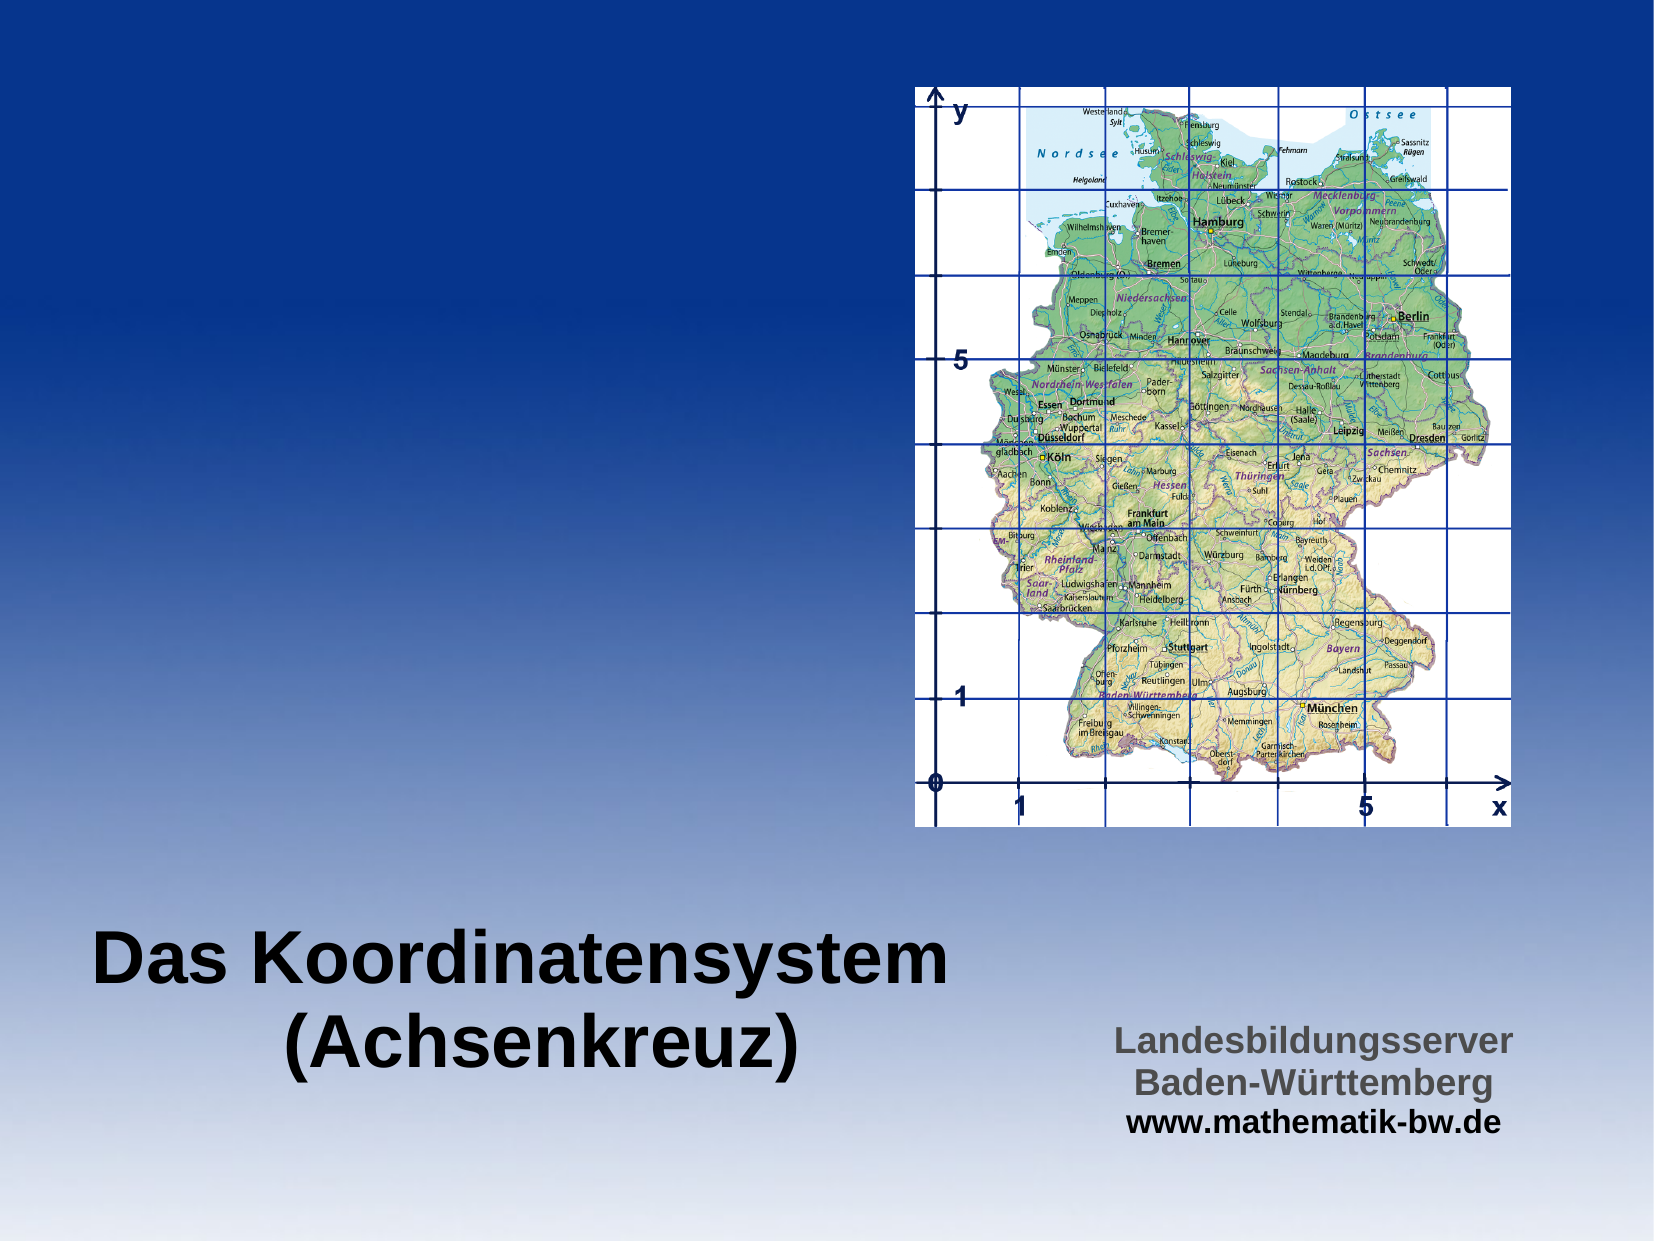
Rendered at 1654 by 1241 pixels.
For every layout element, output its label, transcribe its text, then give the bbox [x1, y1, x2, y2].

title Das Koordinatensystem (Achsenkreuz) [59, 915, 1004, 1084]
picture [0, 0, 1654, 1241]
